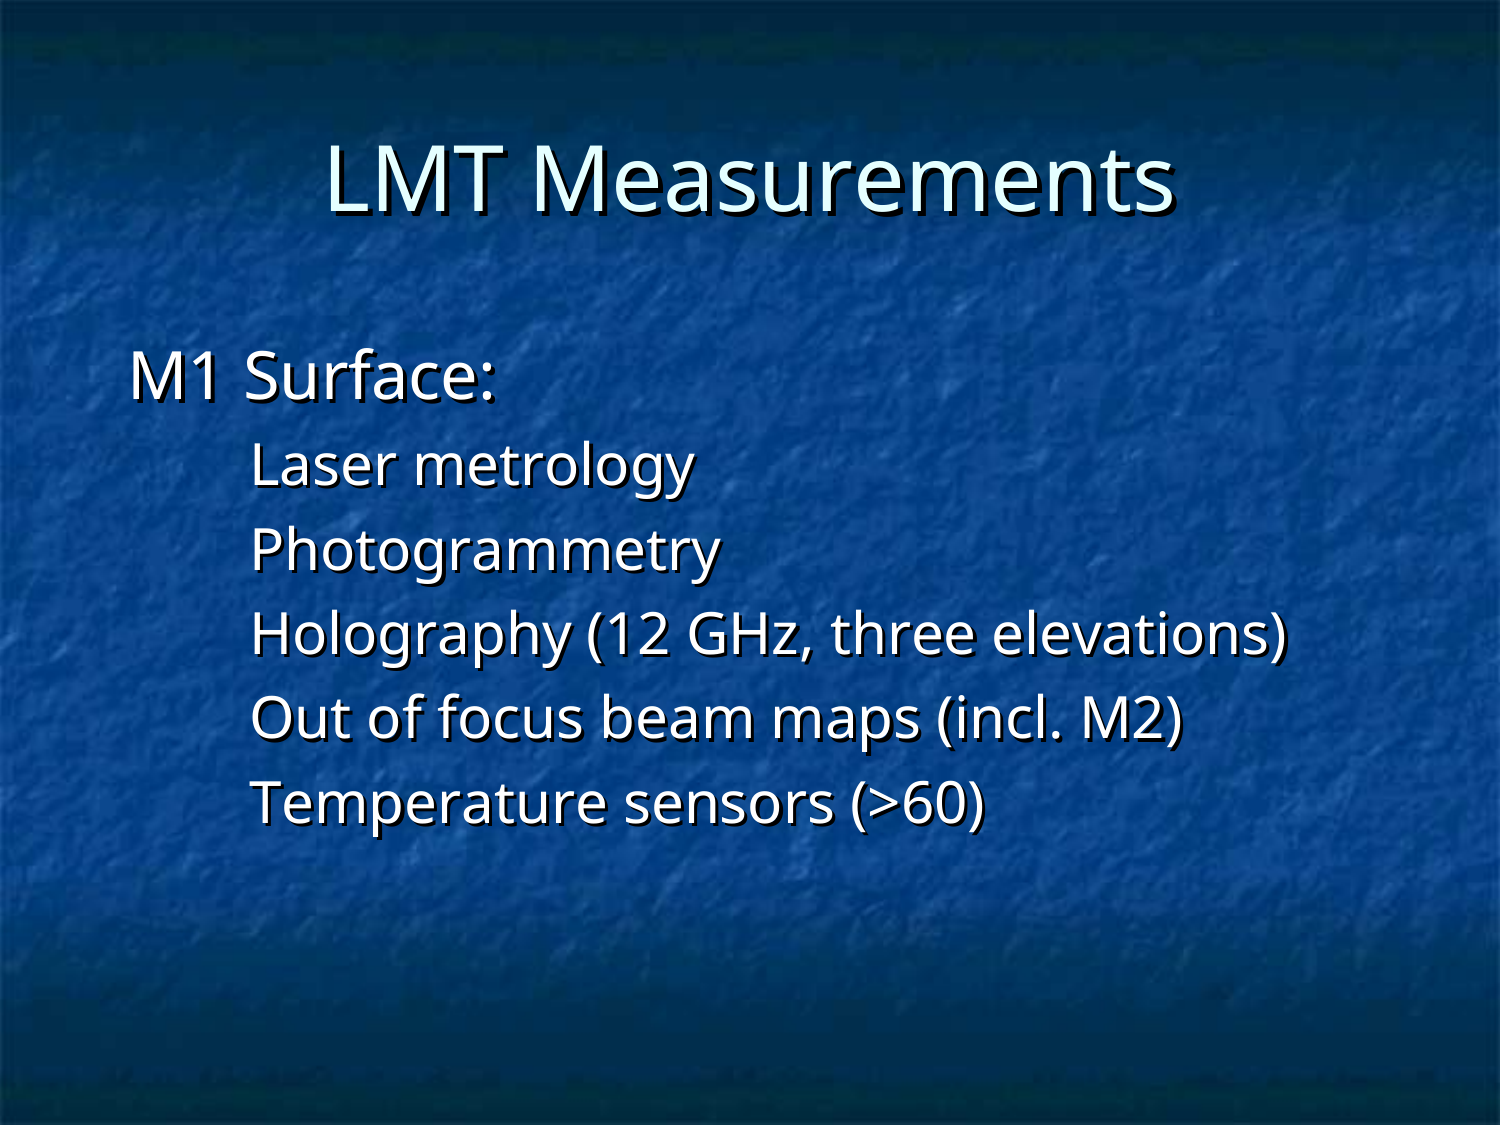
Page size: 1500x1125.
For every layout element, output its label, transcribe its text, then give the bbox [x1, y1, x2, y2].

picture [0, 0, 1500, 1125]
list M1 Surface: Laser metrology Photogrammetry Holography (12 GHz, three elevations) Out of focus beam maps (incl. M2) Temperature sensors (>60) [75, 324, 1425, 1001]
title LMT Measurements [75, 62, 1425, 288]
